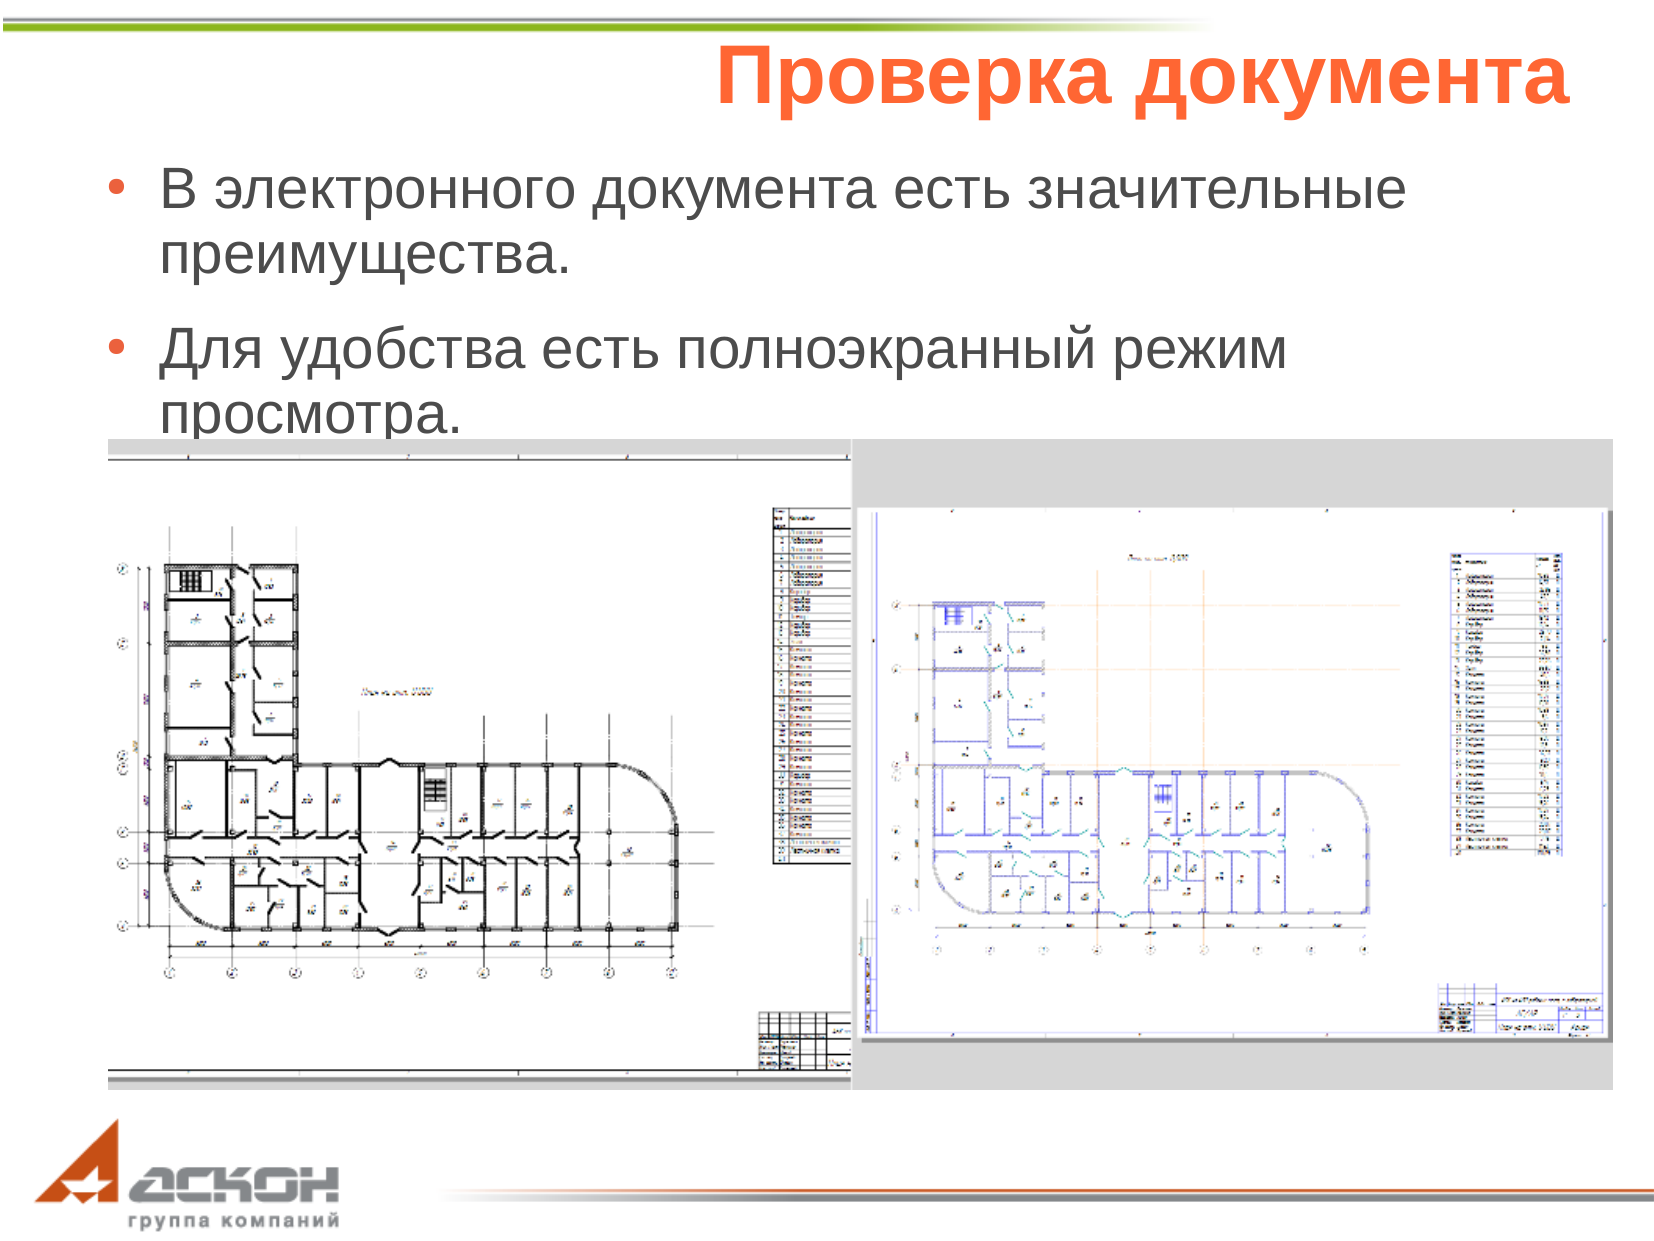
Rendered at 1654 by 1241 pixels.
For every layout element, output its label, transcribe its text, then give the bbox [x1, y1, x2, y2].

title Проверка документа [82, 28, 1571, 122]
picture [3, 0, 1654, 1241]
list В электронного документа есть значительные преимущества. Для удобства есть полноэкранный режим просмотра. [88, 155, 1577, 975]
